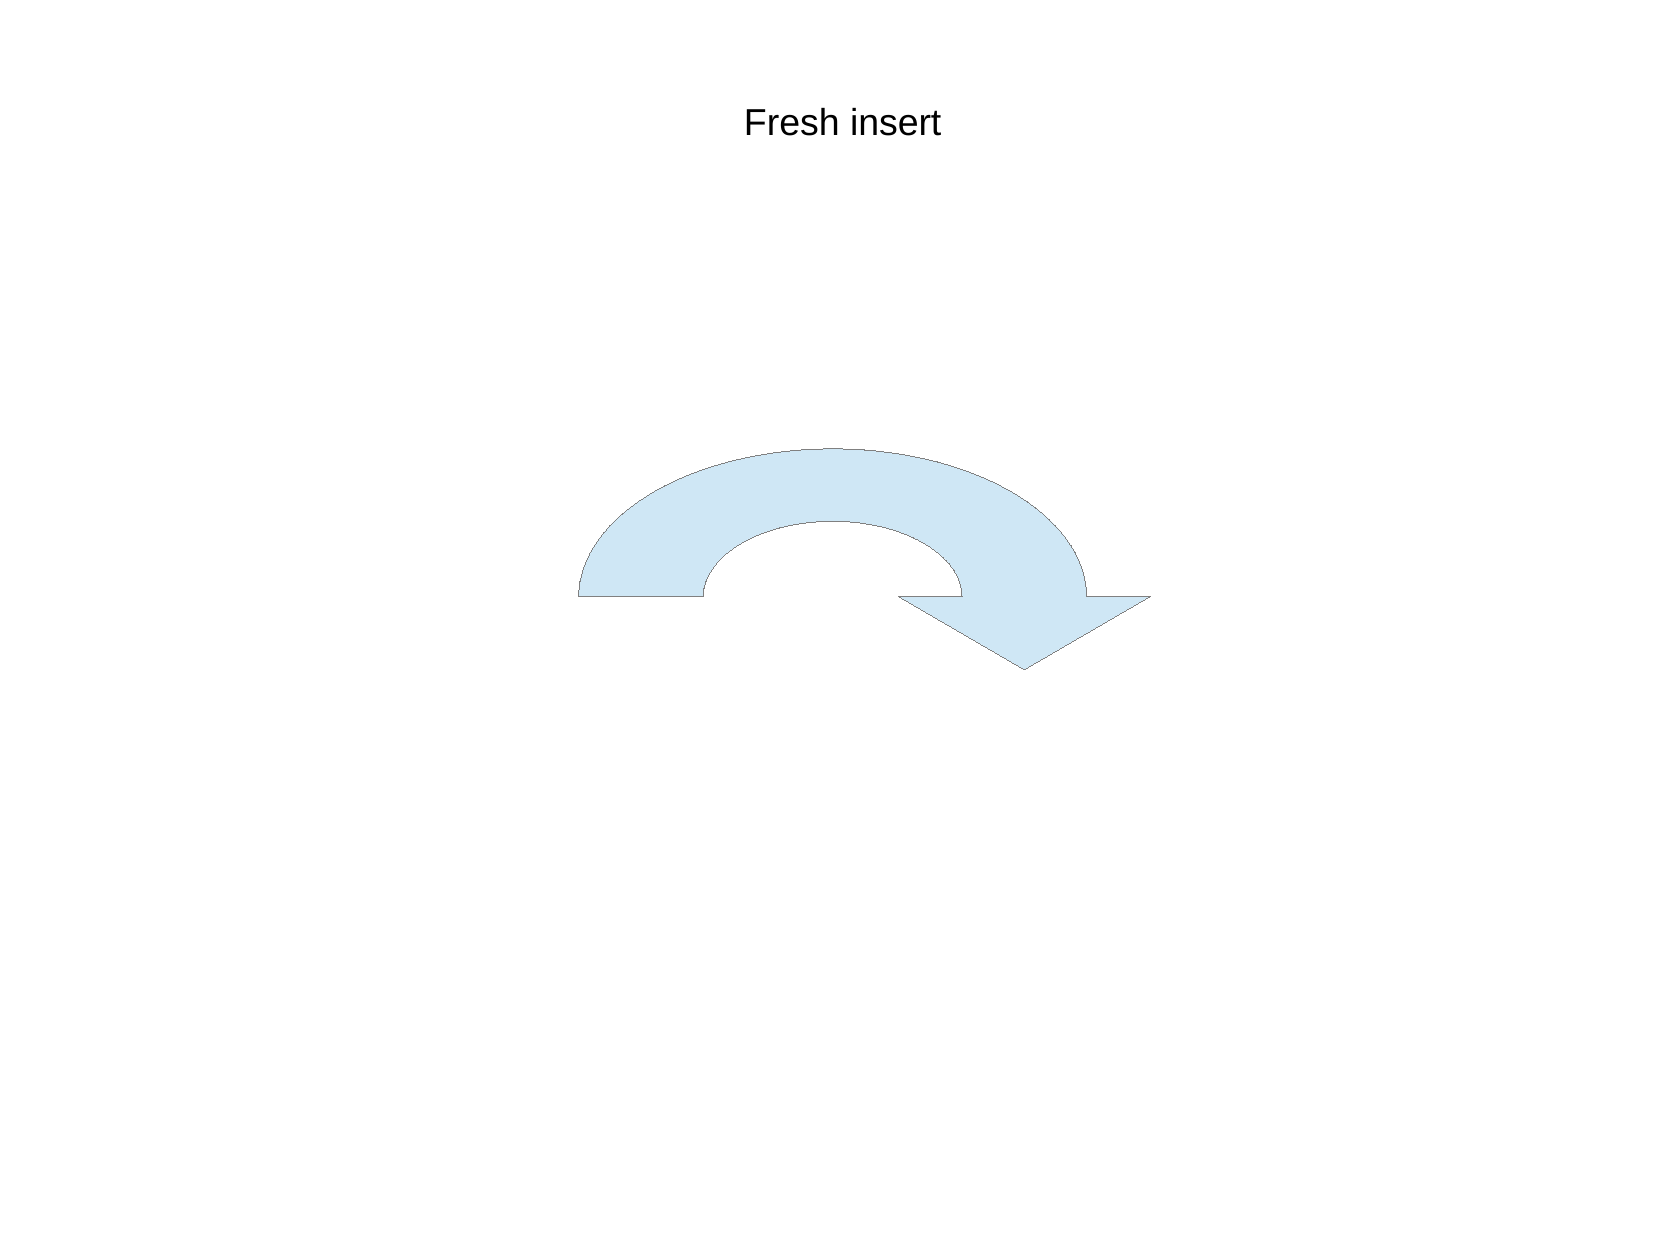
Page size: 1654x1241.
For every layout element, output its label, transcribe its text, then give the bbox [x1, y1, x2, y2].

text_box Fresh insert [729, 94, 957, 152]
text_box [578, 448, 1151, 670]
